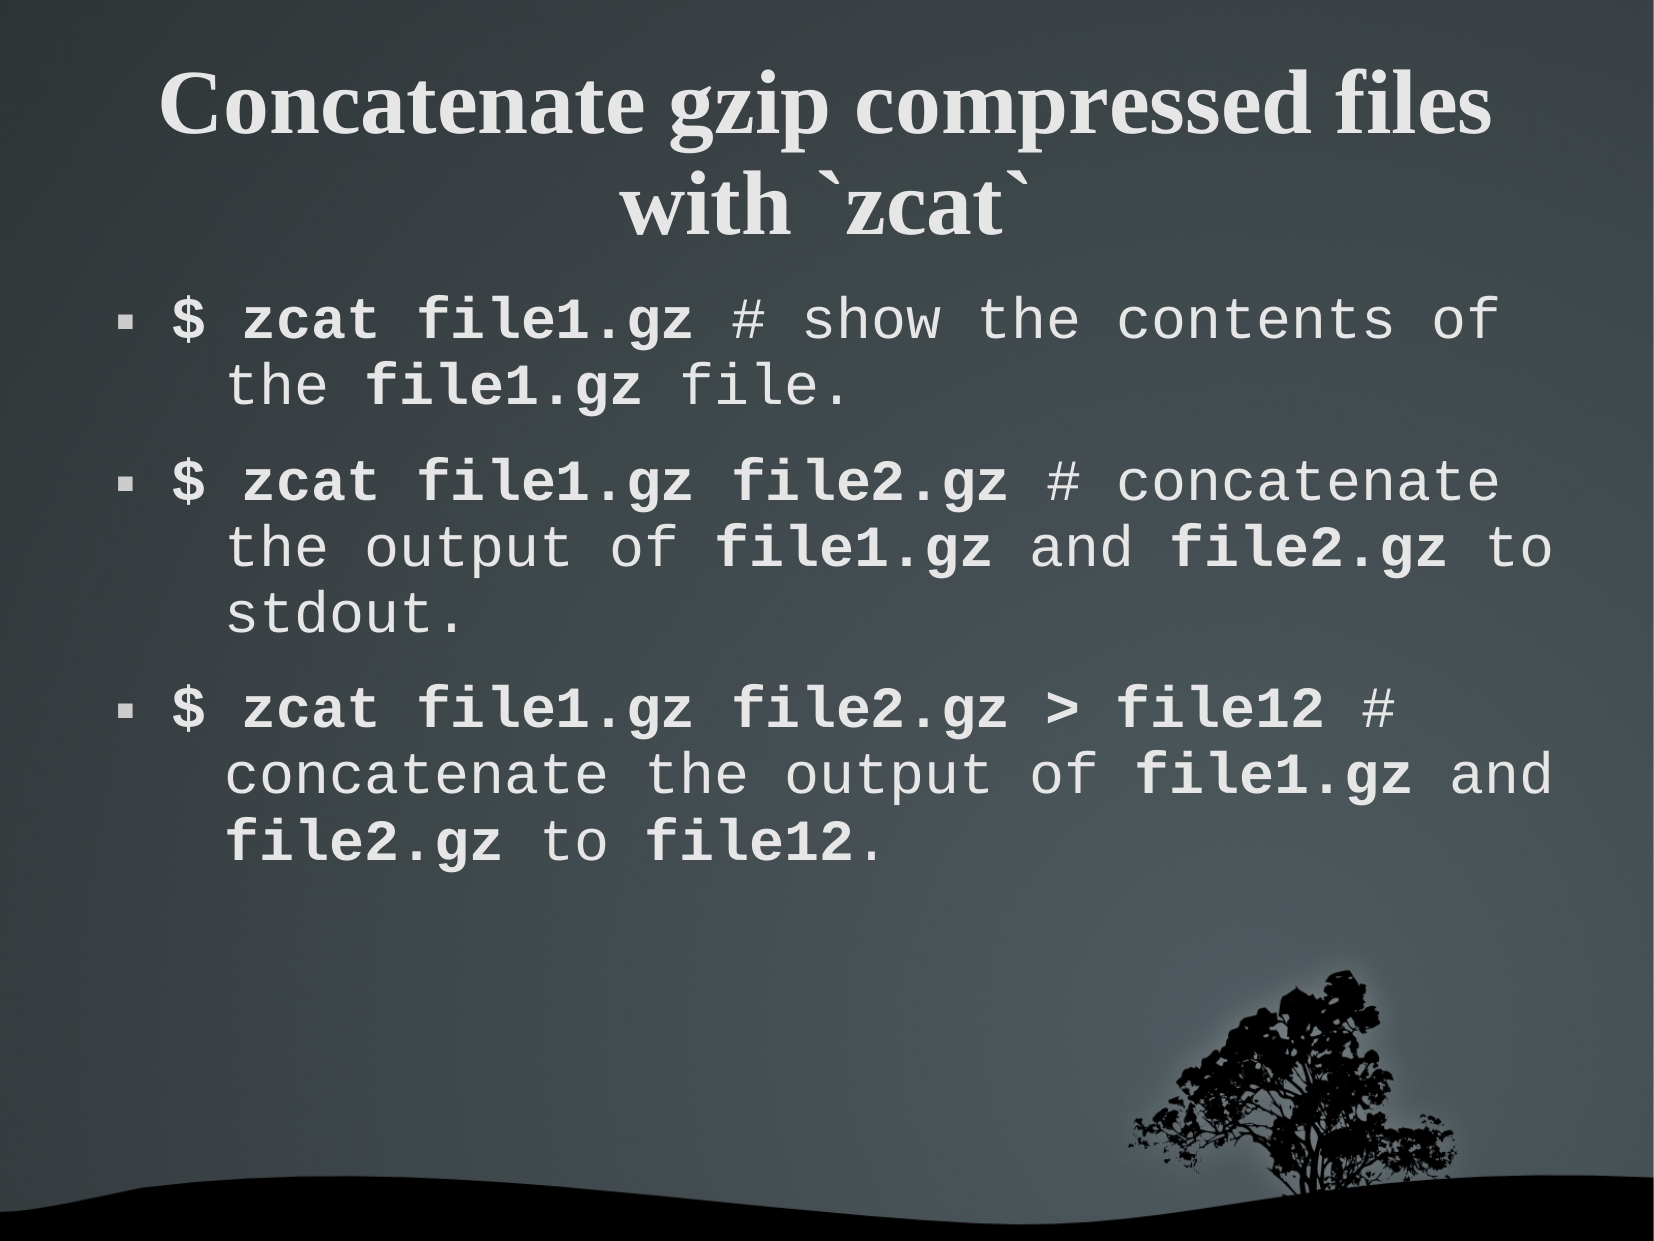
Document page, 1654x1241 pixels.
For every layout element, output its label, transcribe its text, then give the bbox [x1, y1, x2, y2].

title Concatenate gzip compressed files with `zcat` [82, 33, 1571, 273]
list $ zcat file1.gz # show the contents of the file1.gz file. $ zcat file1.gz file2.gz # concatenate the output of file1.gz and file2.gz to stdout. $ zcat file1.gz file2.gz > file12 # concatenate the output of file1.gz and file2.gz to file12. [82, 290, 1571, 1186]
picture [0, 0, 1654, 1241]
